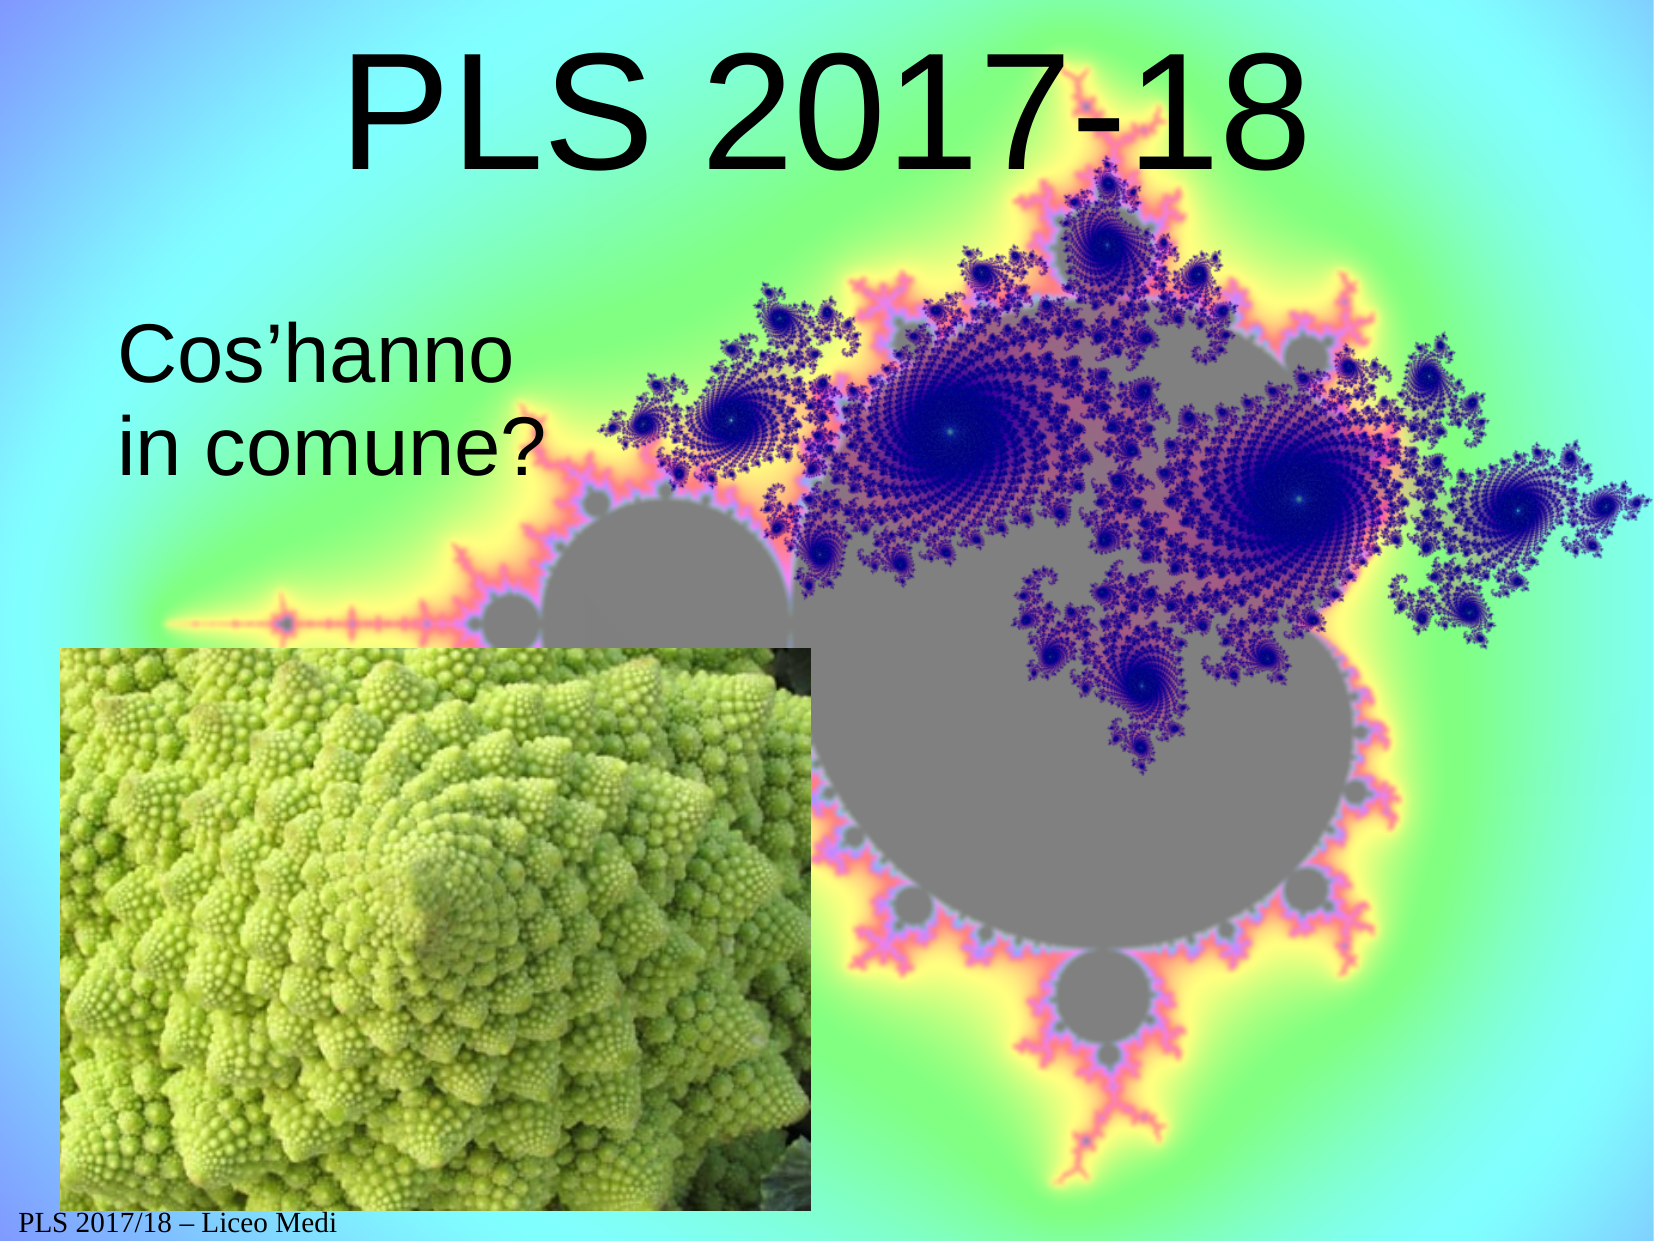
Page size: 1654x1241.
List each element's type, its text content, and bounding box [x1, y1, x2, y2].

text_box Cos’hanno in comune? [102, 300, 585, 571]
picture [0, 0, 1654, 1241]
title PLS 2017-18 [82, 8, 1571, 216]
